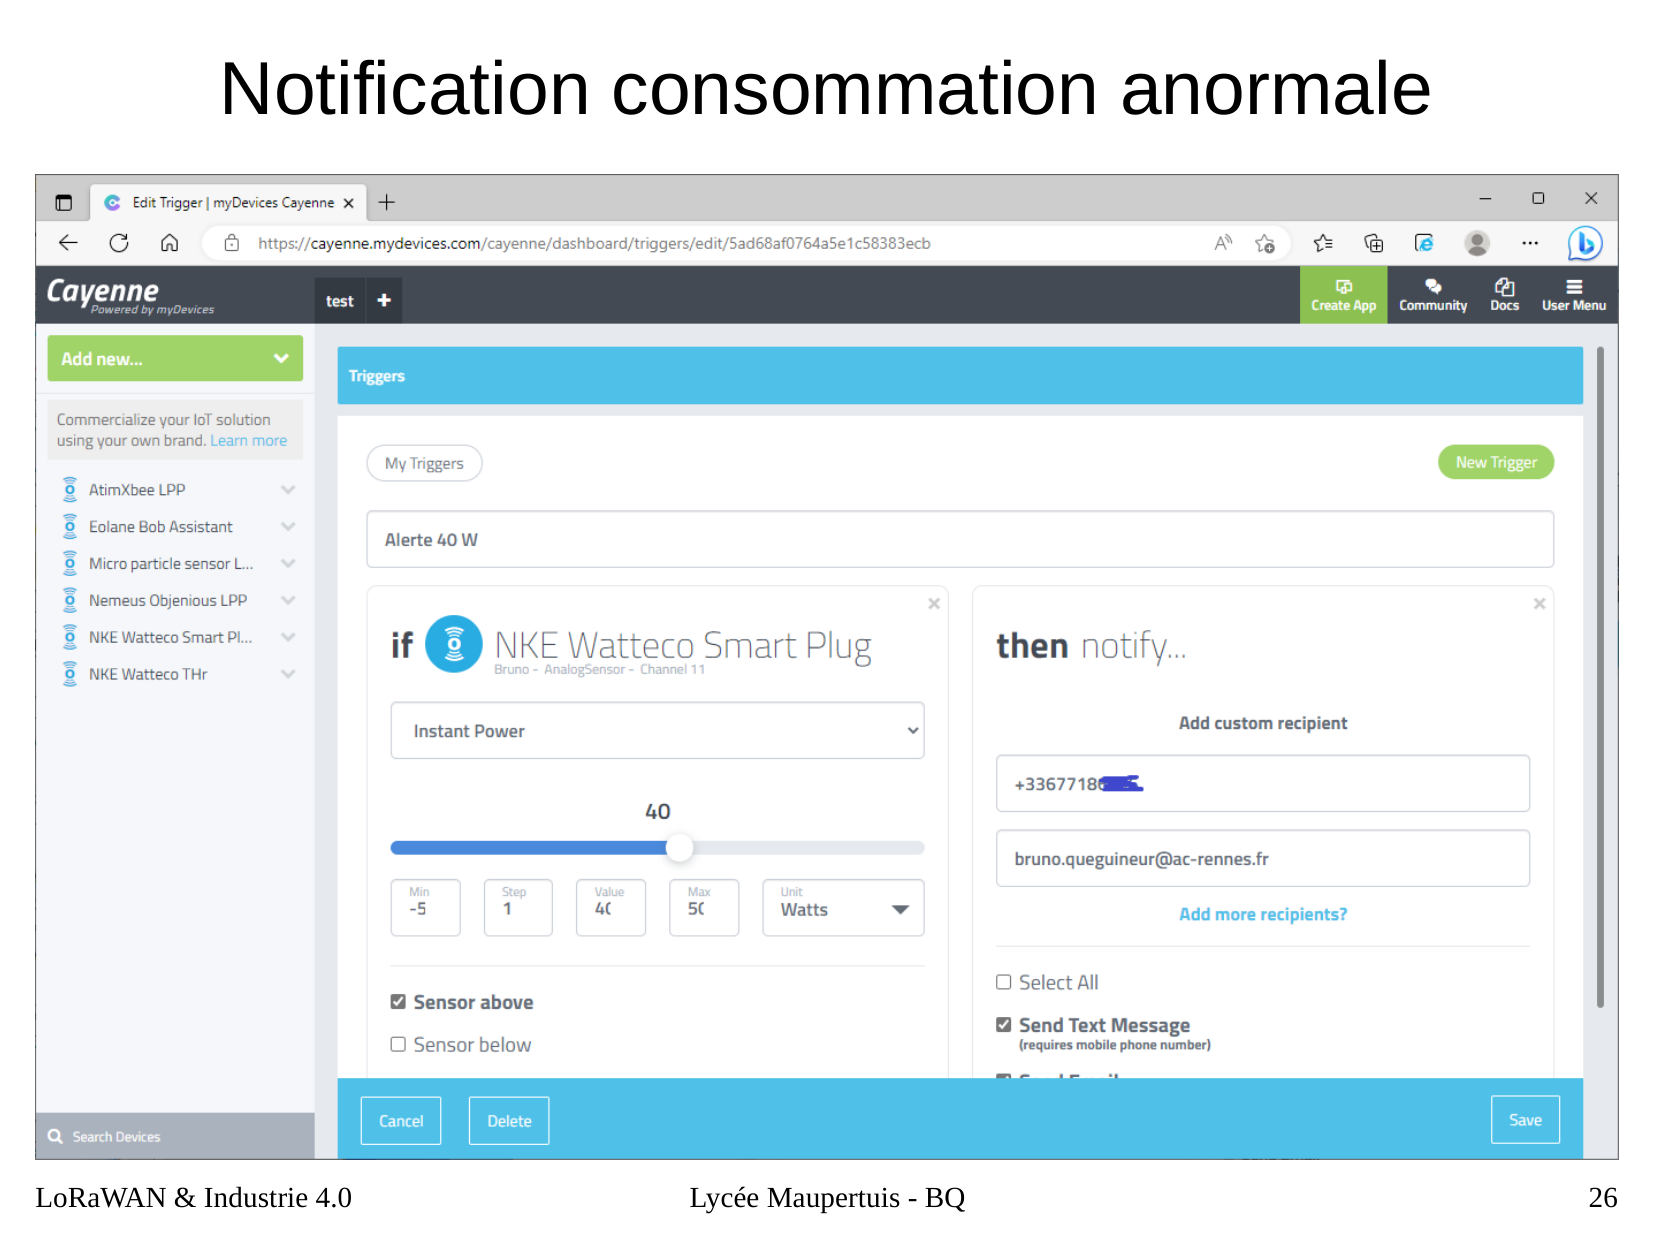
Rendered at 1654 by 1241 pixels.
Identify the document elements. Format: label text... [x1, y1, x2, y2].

title Notification consommation anormale [35, 35, 1619, 142]
picture [35, 174, 1619, 1160]
